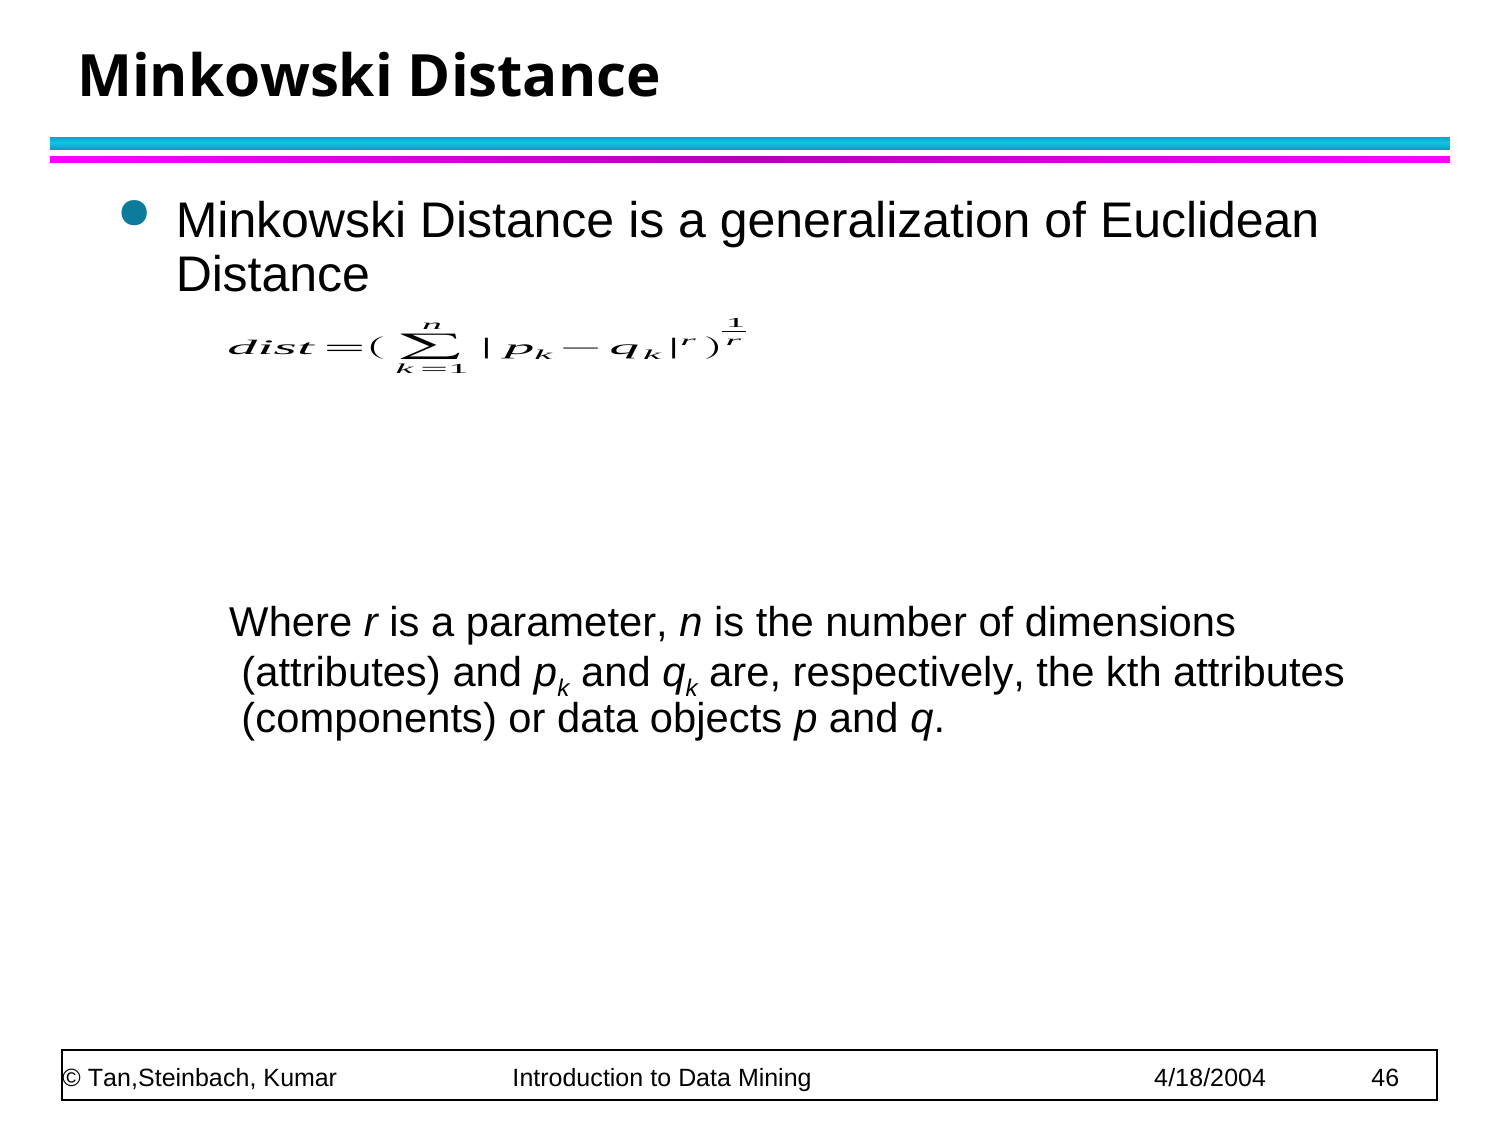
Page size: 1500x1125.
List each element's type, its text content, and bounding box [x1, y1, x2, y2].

title Minkowski Distance [62, 24, 1421, 116]
list Minkowski Distance is a generalization of Euclidean Distance Where r is a parameter, n is the number of dimensions (attributes) and pk and qk are, respectively, the kth attributes (components) or data objects p and q. [104, 187, 1418, 813]
chart [212, 315, 921, 560]
